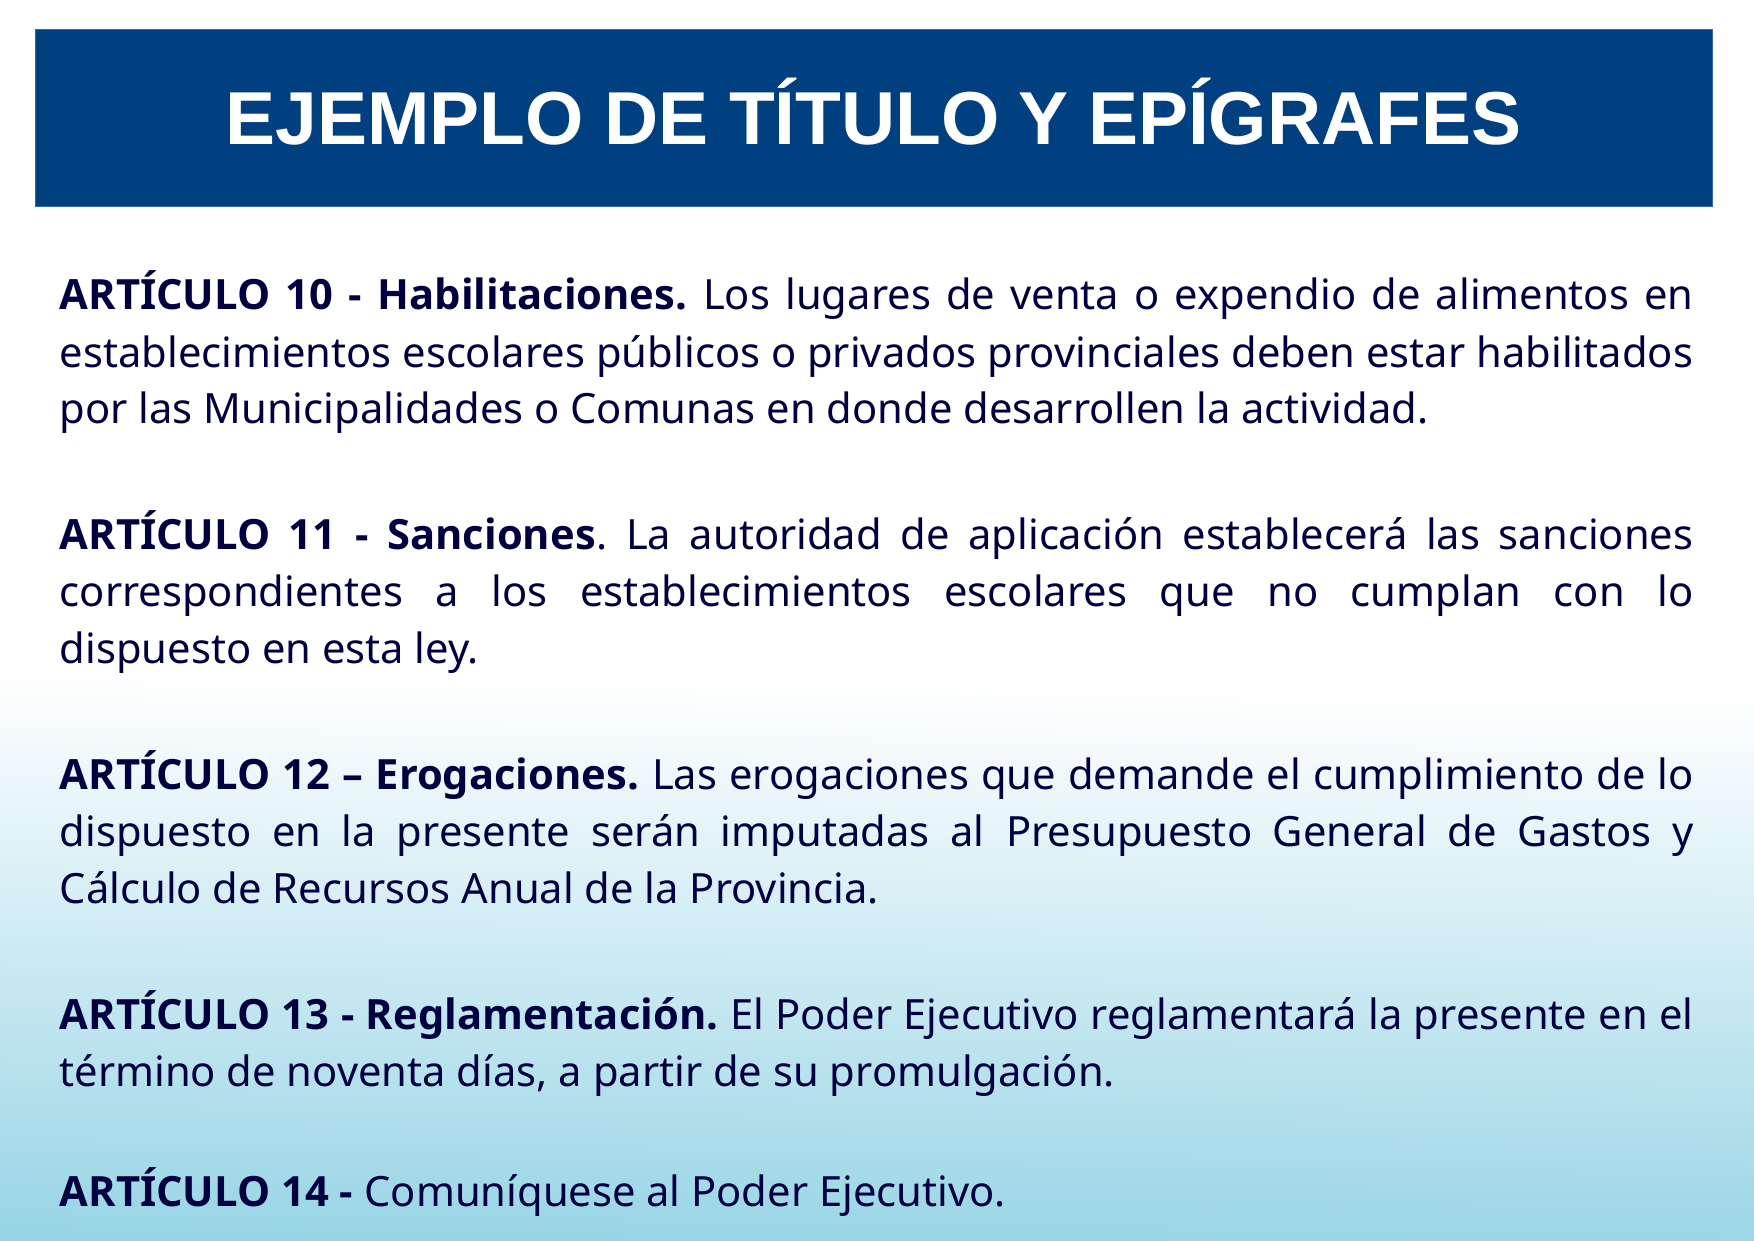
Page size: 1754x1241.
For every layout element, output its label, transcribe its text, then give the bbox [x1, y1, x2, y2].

text_box EJEMPLO DE TÍTULO Y EPÍGRAFES [35, 29, 1713, 207]
text_box ARTÍCULO 10 - Habilitaciones. Los lugares de venta o expendio de alimentos en establecimientos escolares públicos o privados provinciales deben estar habilitados por las Municipalidades o Comunas en donde desarrollen la actividad. ARTÍCULO 11 - Sanciones. La autoridad de aplicación establecerá las sanciones correspondientes a los establecimientos escolares que no cumplan con lo dispuesto en esta ley. ARTÍCULO 12 – Erogaciones. Las erogaciones que demande el cumplimiento de lo dispuesto en la presente serán imputadas al Presupuesto General de Gastos y Cálculo de Recursos Anual de la Provincia. ARTÍCULO 13 - Reglamentación. El Poder Ejecutivo reglamentará la presente en el término de noventa días, a partir de su promulgación. ARTÍCULO 14 - Comuníquese al Poder Ejecutivo. [45, 206, 1709, 1235]
